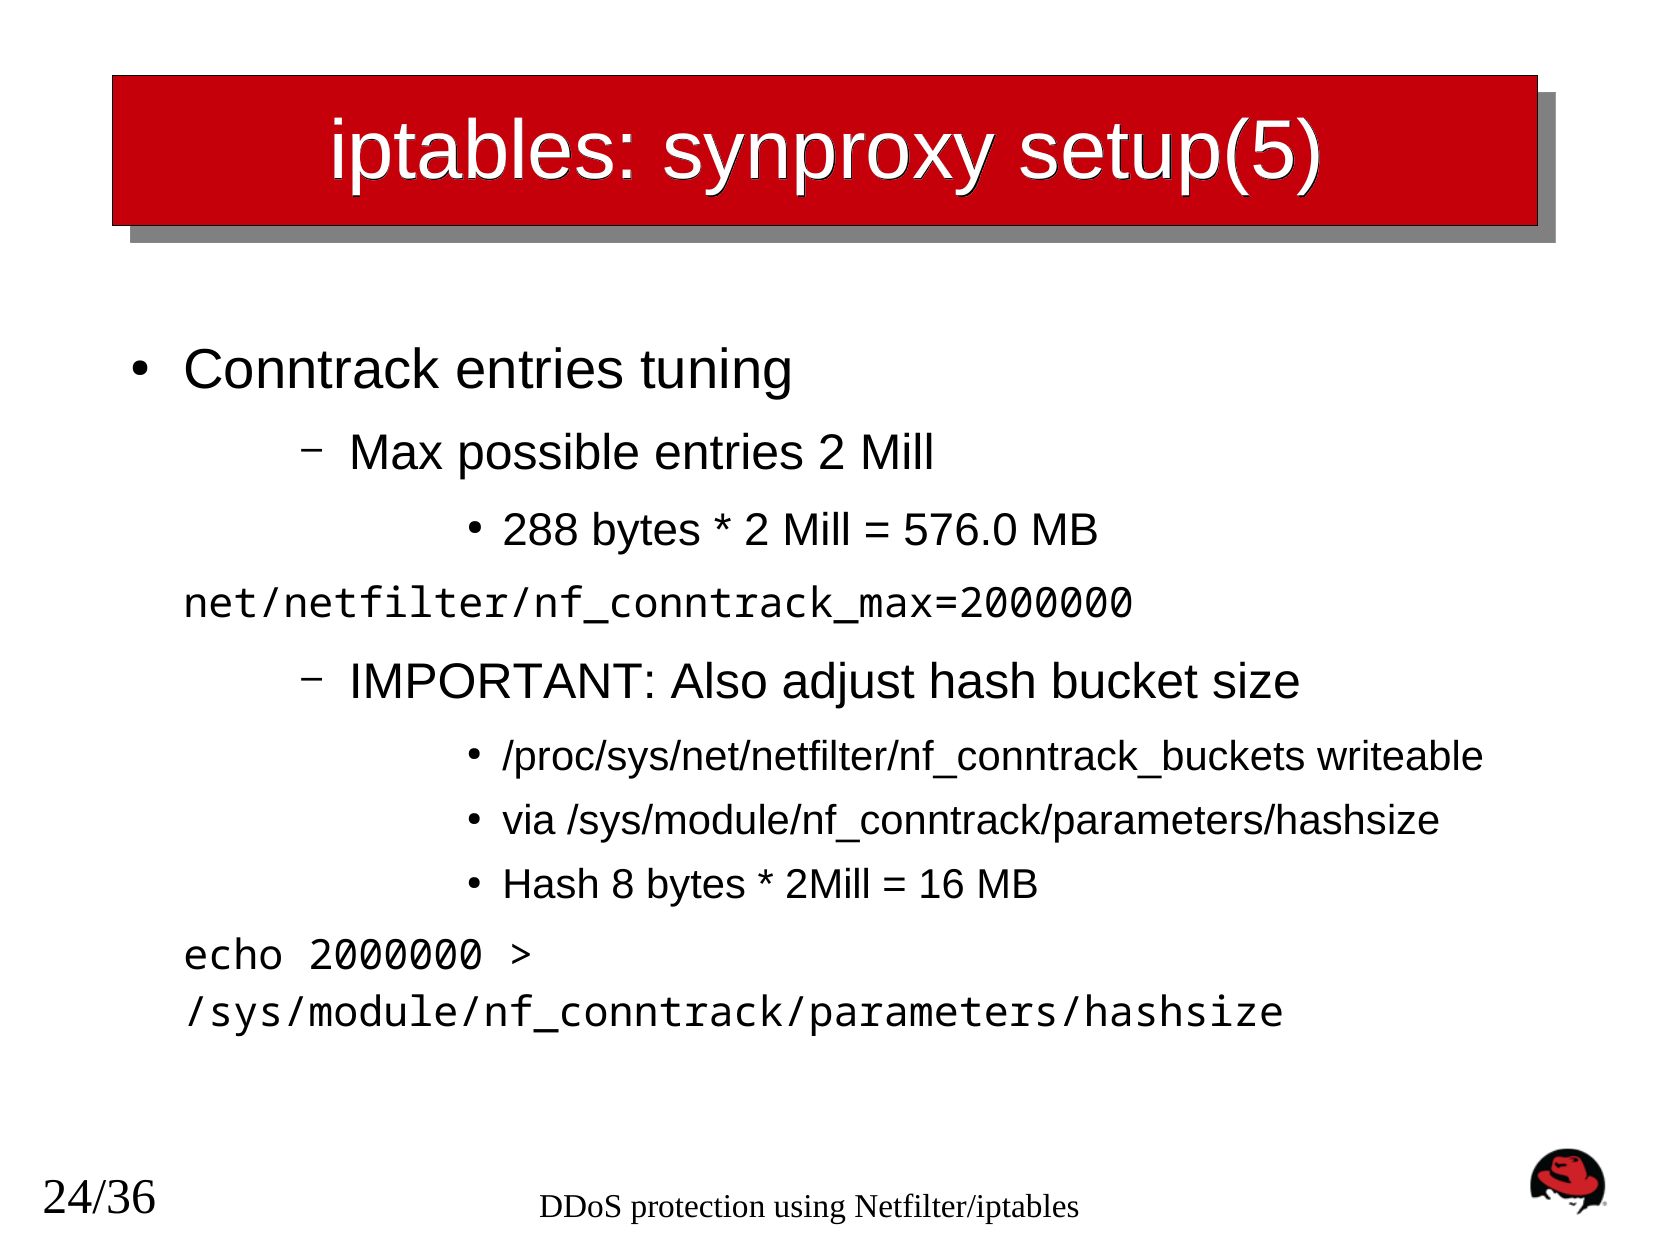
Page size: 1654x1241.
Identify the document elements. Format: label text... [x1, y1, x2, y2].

title iptables: synproxy setup(5) [116, 75, 1538, 226]
picture [1529, 1146, 1613, 1224]
list Conntrack entries tuning Max possible entries 2 Mill 288 bytes * 2 Mill = 576.0 MB net/netfilter/nf_conntrack_max=2000000 IMPORTANT: Also adjust hash bucket size /proc/sys/net/netfilter/nf_conntrack_buckets writeable via /sys/module/nf_conntrack/parameters/hashsize Hash 8 bytes * 2Mill = 16 MB echo 2000000 > /sys/module/nf_conntrack/parameters/hashsize [112, 337, 1538, 1126]
